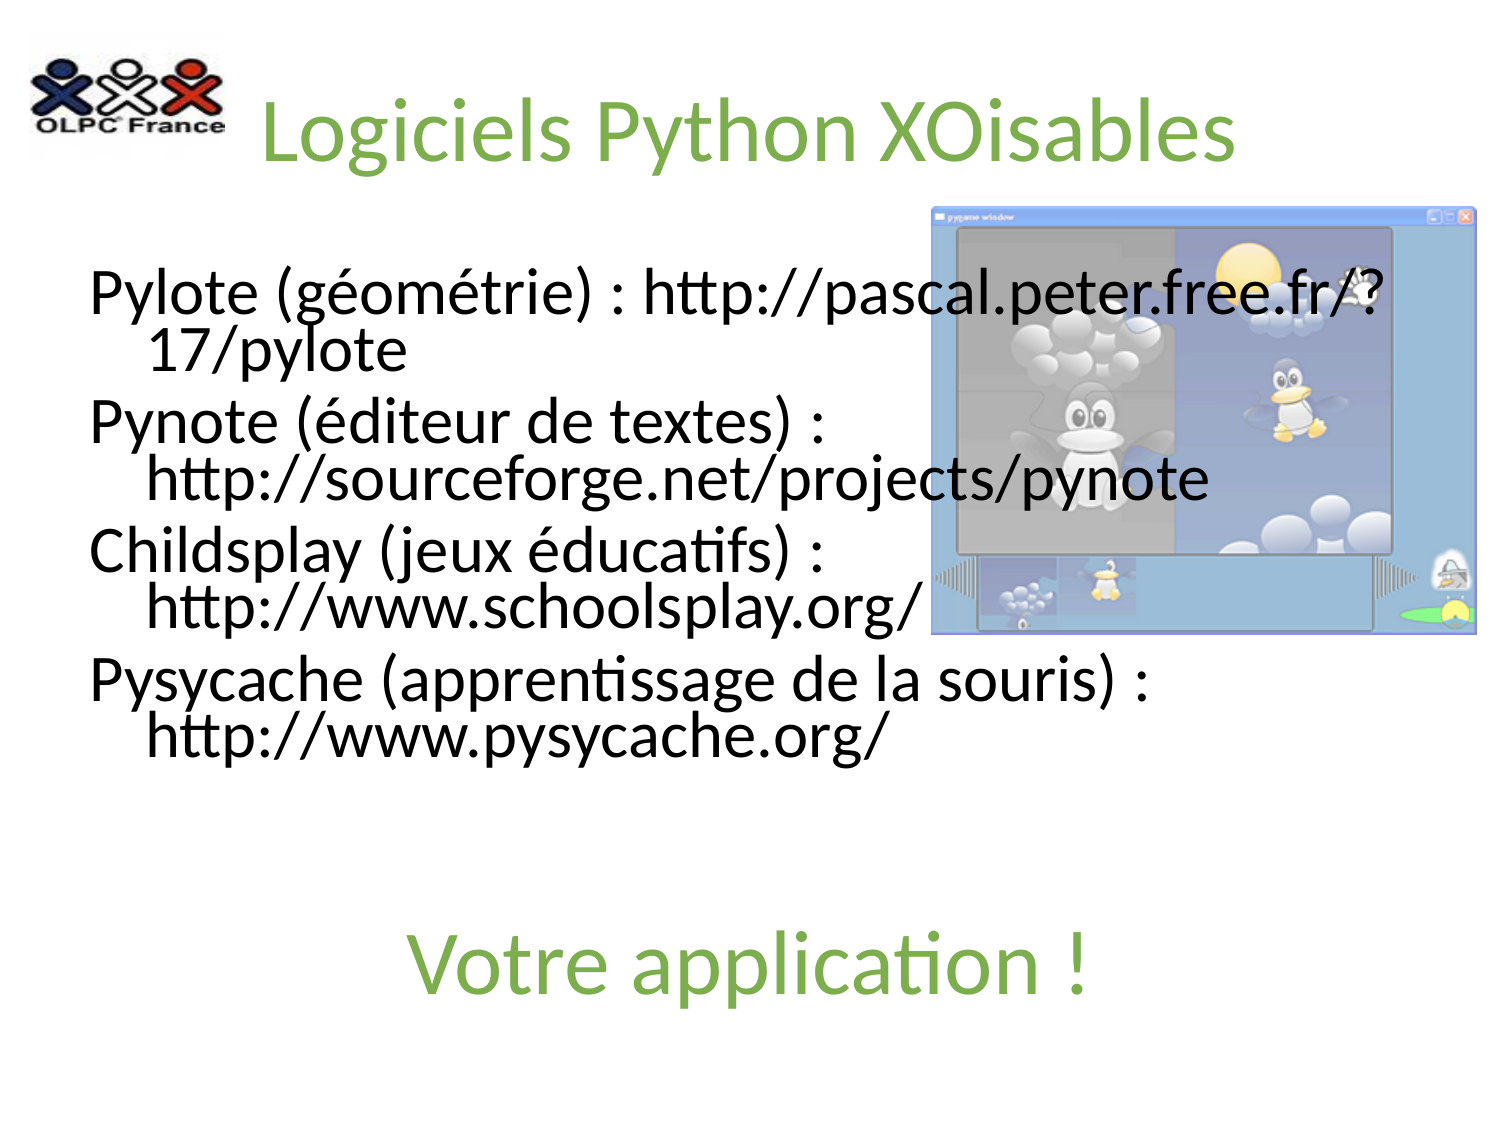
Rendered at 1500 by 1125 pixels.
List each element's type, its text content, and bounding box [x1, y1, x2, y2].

list Pylote (géométrie) : http://pascal.peter.free.fr/?17/pylote Pynote (éditeur de textes) : http://sourceforge.net/projects/pynote Childsplay (jeux éducatifs) : http://www.schoolsplay.org/ Pysycache (apprentissage de la souris) : http://www.pysycache.org/ [74, 262, 1425, 1006]
picture [29, 30, 225, 161]
title Votre application ! [75, 870, 1425, 1072]
picture [931, 206, 1477, 635]
title Logiciels Python XOisables [74, 38, 1425, 239]
